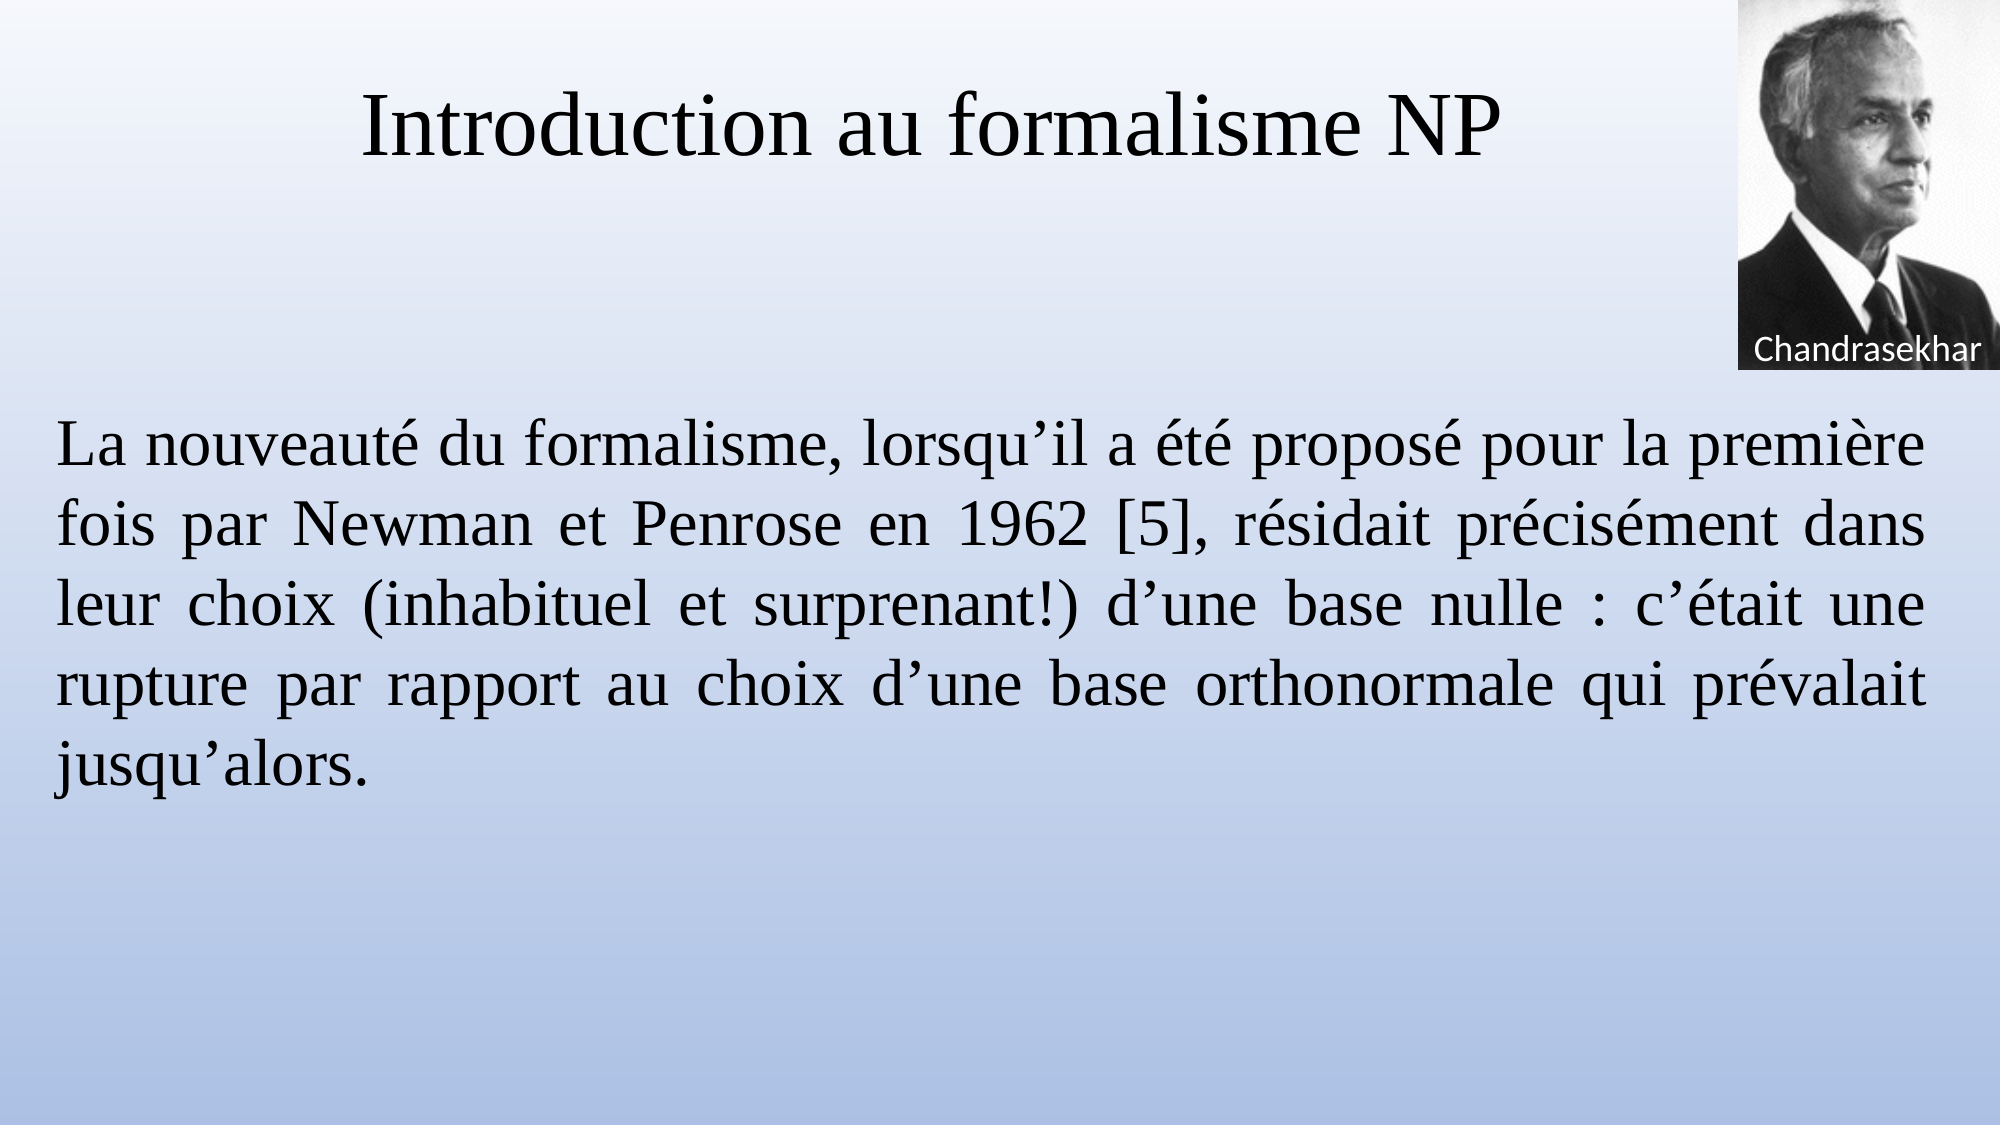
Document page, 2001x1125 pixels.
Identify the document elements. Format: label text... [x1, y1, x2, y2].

text_box Chandrasekhar [1738, 316, 2000, 377]
title Introduction au formalisme NP [345, 16, 1612, 234]
list La nouveauté du formalisme, lorsqu’il a été proposé pour la première fois par Newman et Penrose en 1962 [5], résidait précisément dans leur choix (inhabituel et surprenant!) d’une base nulle : c’était une rupture par rapport au choix d’une base orthonormale qui prévalait jusqu’alors. [41, 391, 1970, 844]
picture [1738, 0, 2000, 316]
